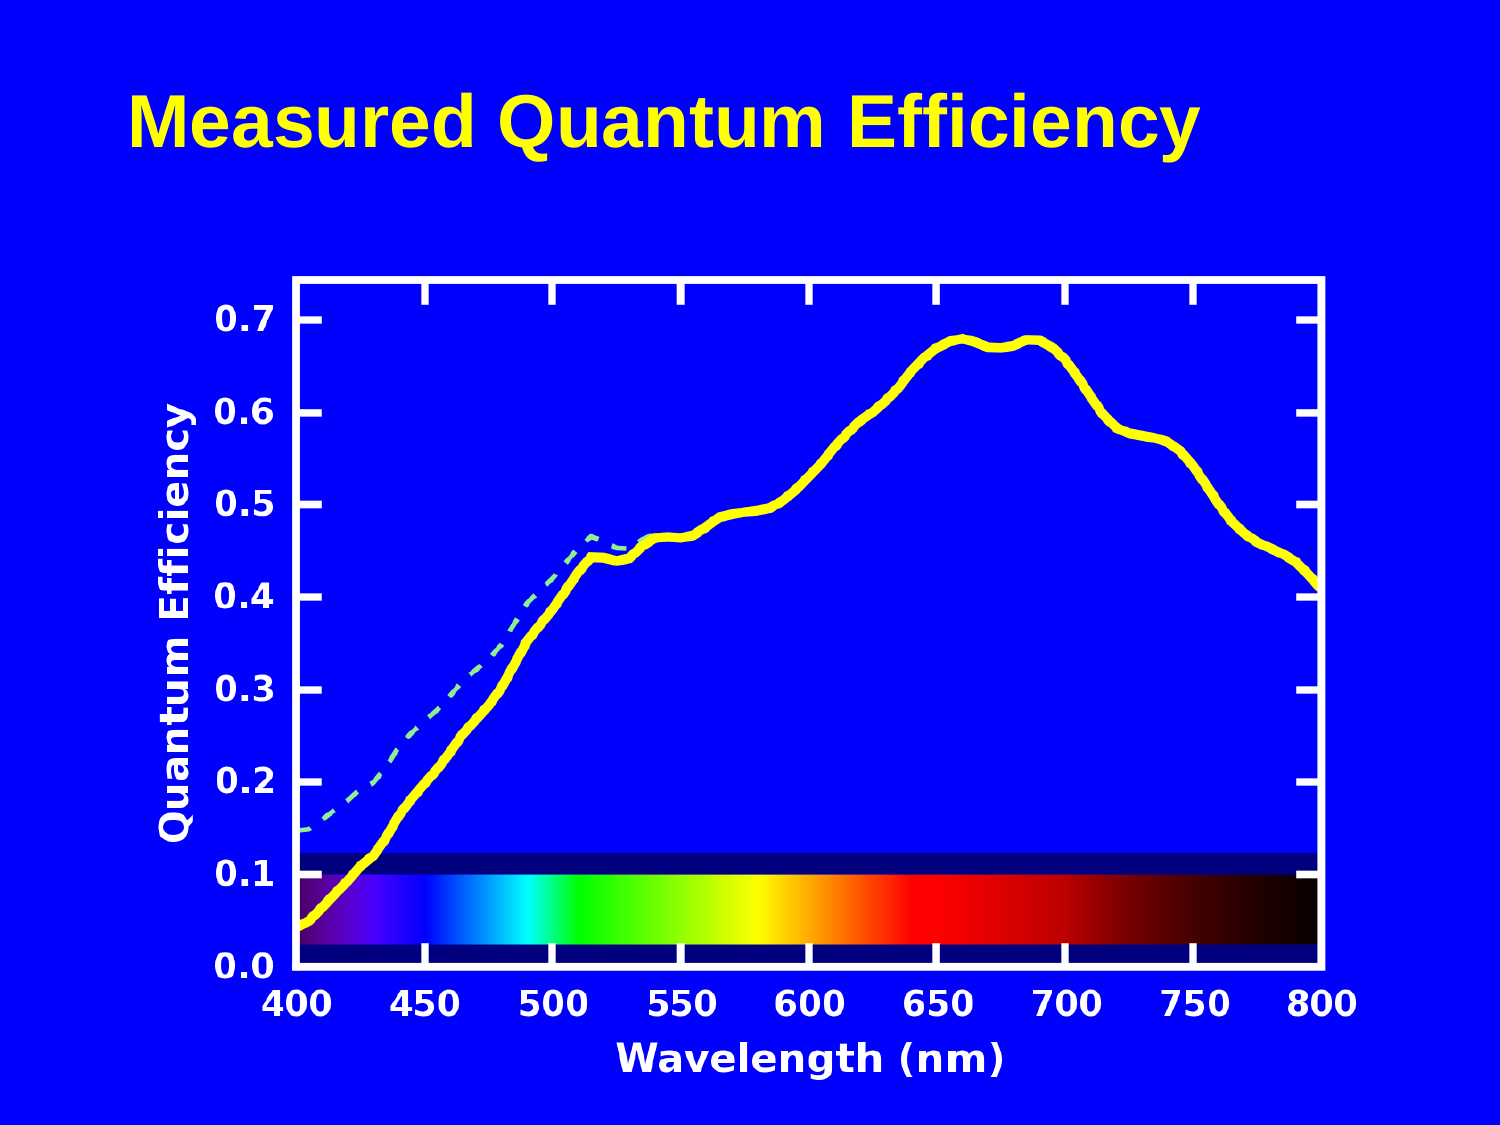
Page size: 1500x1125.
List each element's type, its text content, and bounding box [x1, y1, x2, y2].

title Measured Quantum Efficiency [112, 69, 1388, 175]
picture [135, 237, 1383, 1084]
